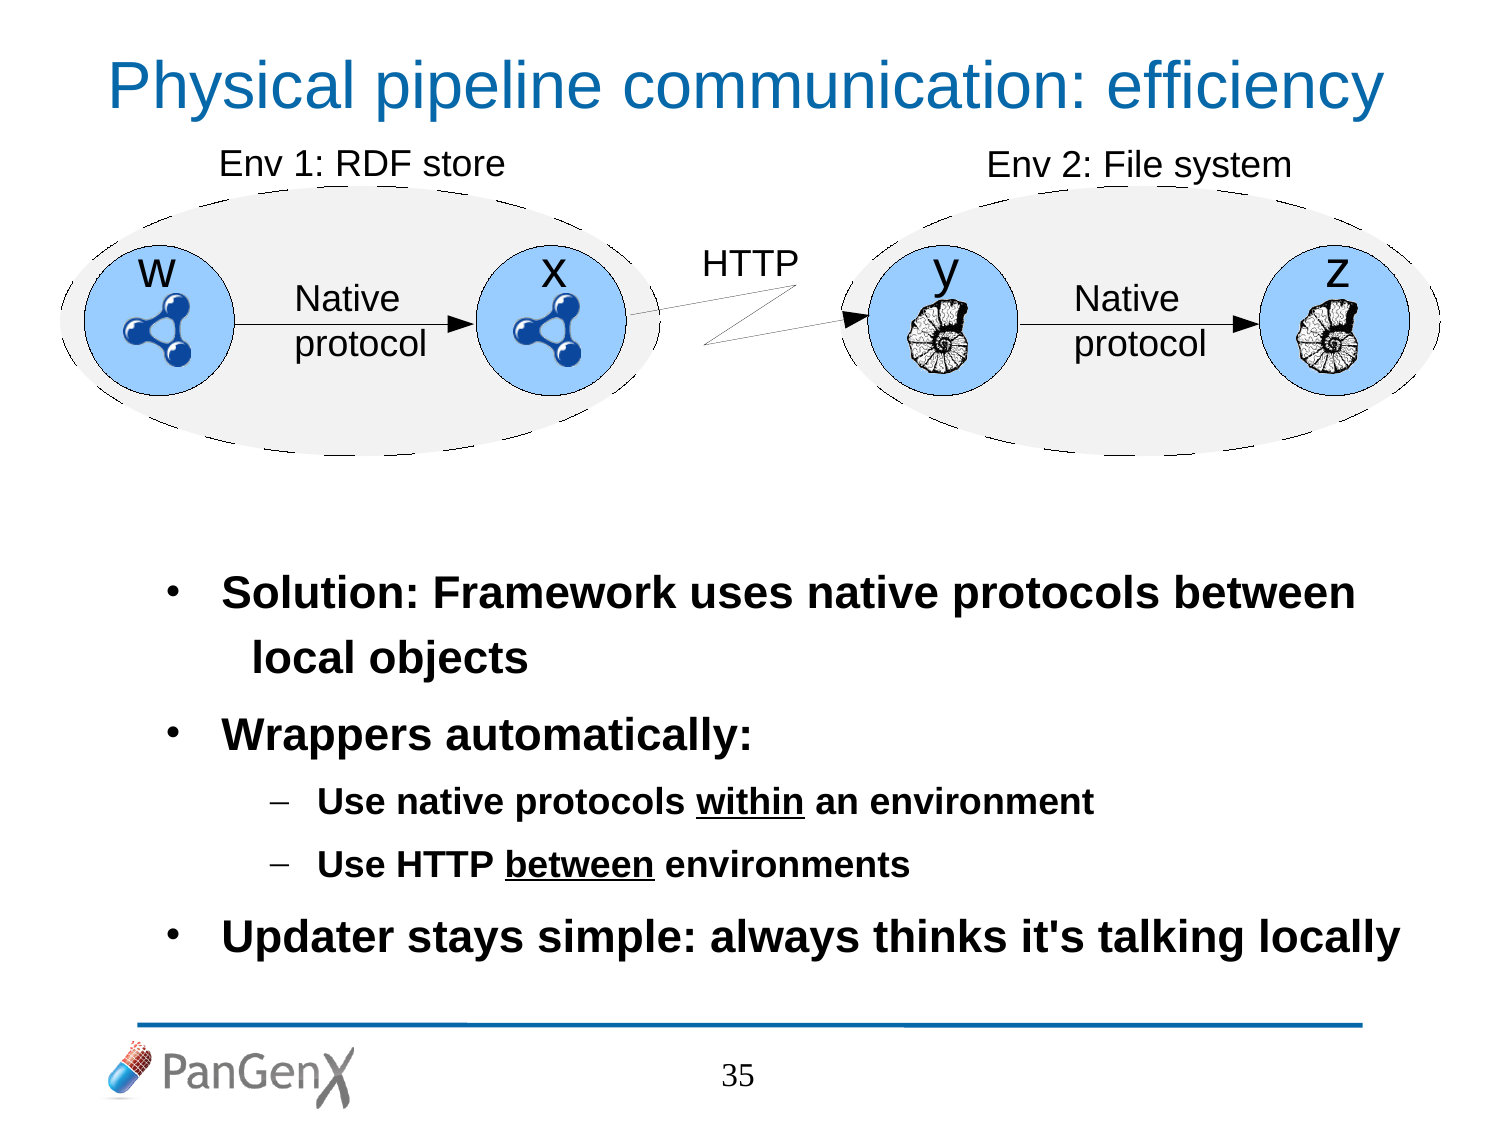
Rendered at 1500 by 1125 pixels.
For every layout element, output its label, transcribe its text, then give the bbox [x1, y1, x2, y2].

text_box Native protocol [1059, 325, 1222, 372]
text_box [840, 192, 1441, 457]
text_box Env 1: RDF store [203, 132, 521, 192]
picture [123, 293, 191, 368]
picture [89, 1041, 354, 1109]
text_box HTTP [687, 231, 815, 292]
text_box z [1310, 227, 1367, 306]
text_box Native protocol [1059, 266, 1222, 324]
text_box Env 2: File system [971, 132, 1308, 192]
picture [1296, 299, 1358, 374]
text_box x [527, 227, 583, 306]
picture [513, 293, 581, 368]
text_box w [123, 227, 191, 293]
picture [907, 299, 968, 374]
list Solution: Framework uses native protocols between local objects Wrappers automatically: Use native protocols within an environment Use HTTP between environments Updater stays simple: always thinks it's talking locally [142, 510, 1471, 1035]
text_box y [918, 227, 975, 306]
title Physical pipeline communication: efficiency [70, 7, 1423, 130]
text_box Native protocol [279, 266, 443, 372]
text_box [60, 192, 661, 457]
